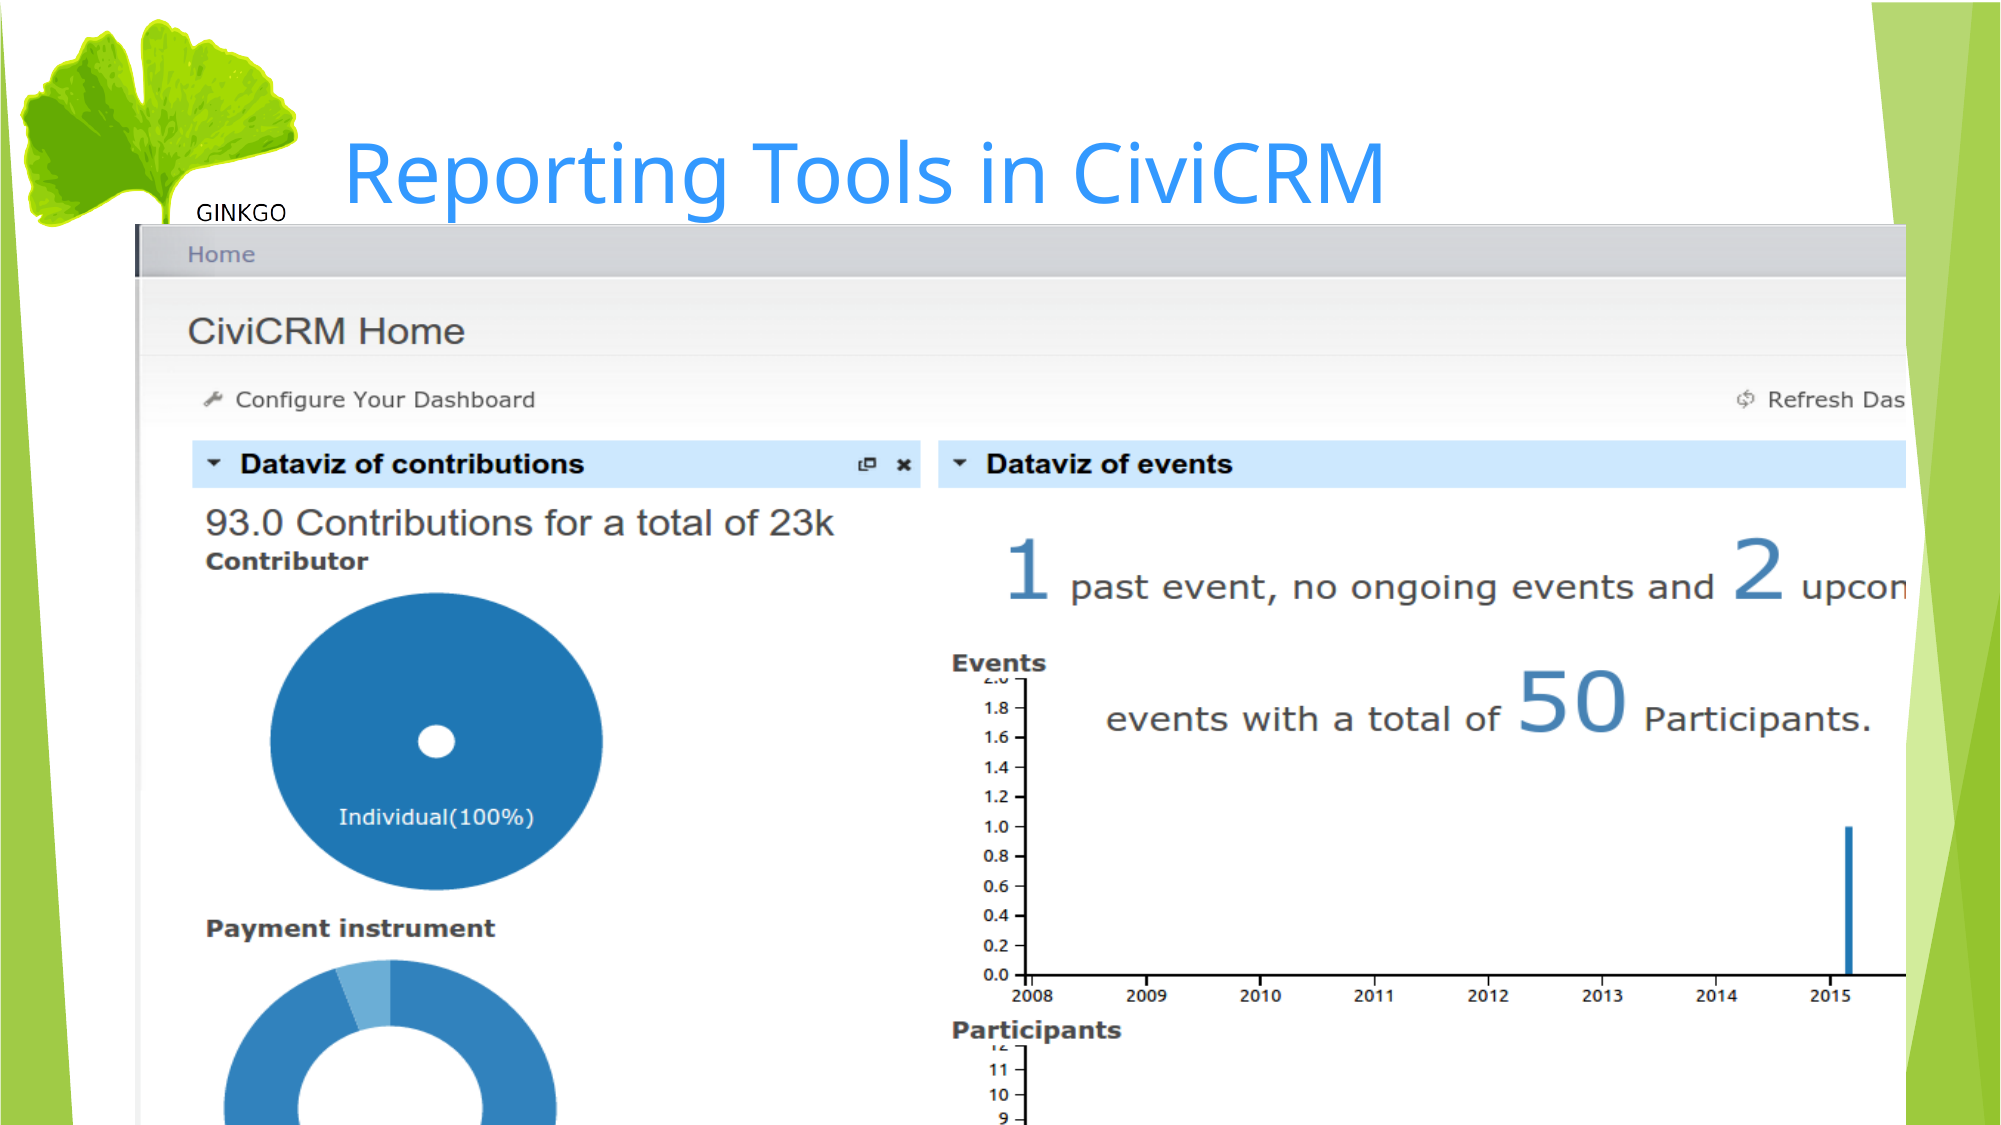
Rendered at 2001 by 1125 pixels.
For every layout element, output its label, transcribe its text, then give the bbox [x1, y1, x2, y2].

picture [20, 19, 1906, 1125]
title Reporting Tools in CiviCRM [342, 62, 1779, 224]
